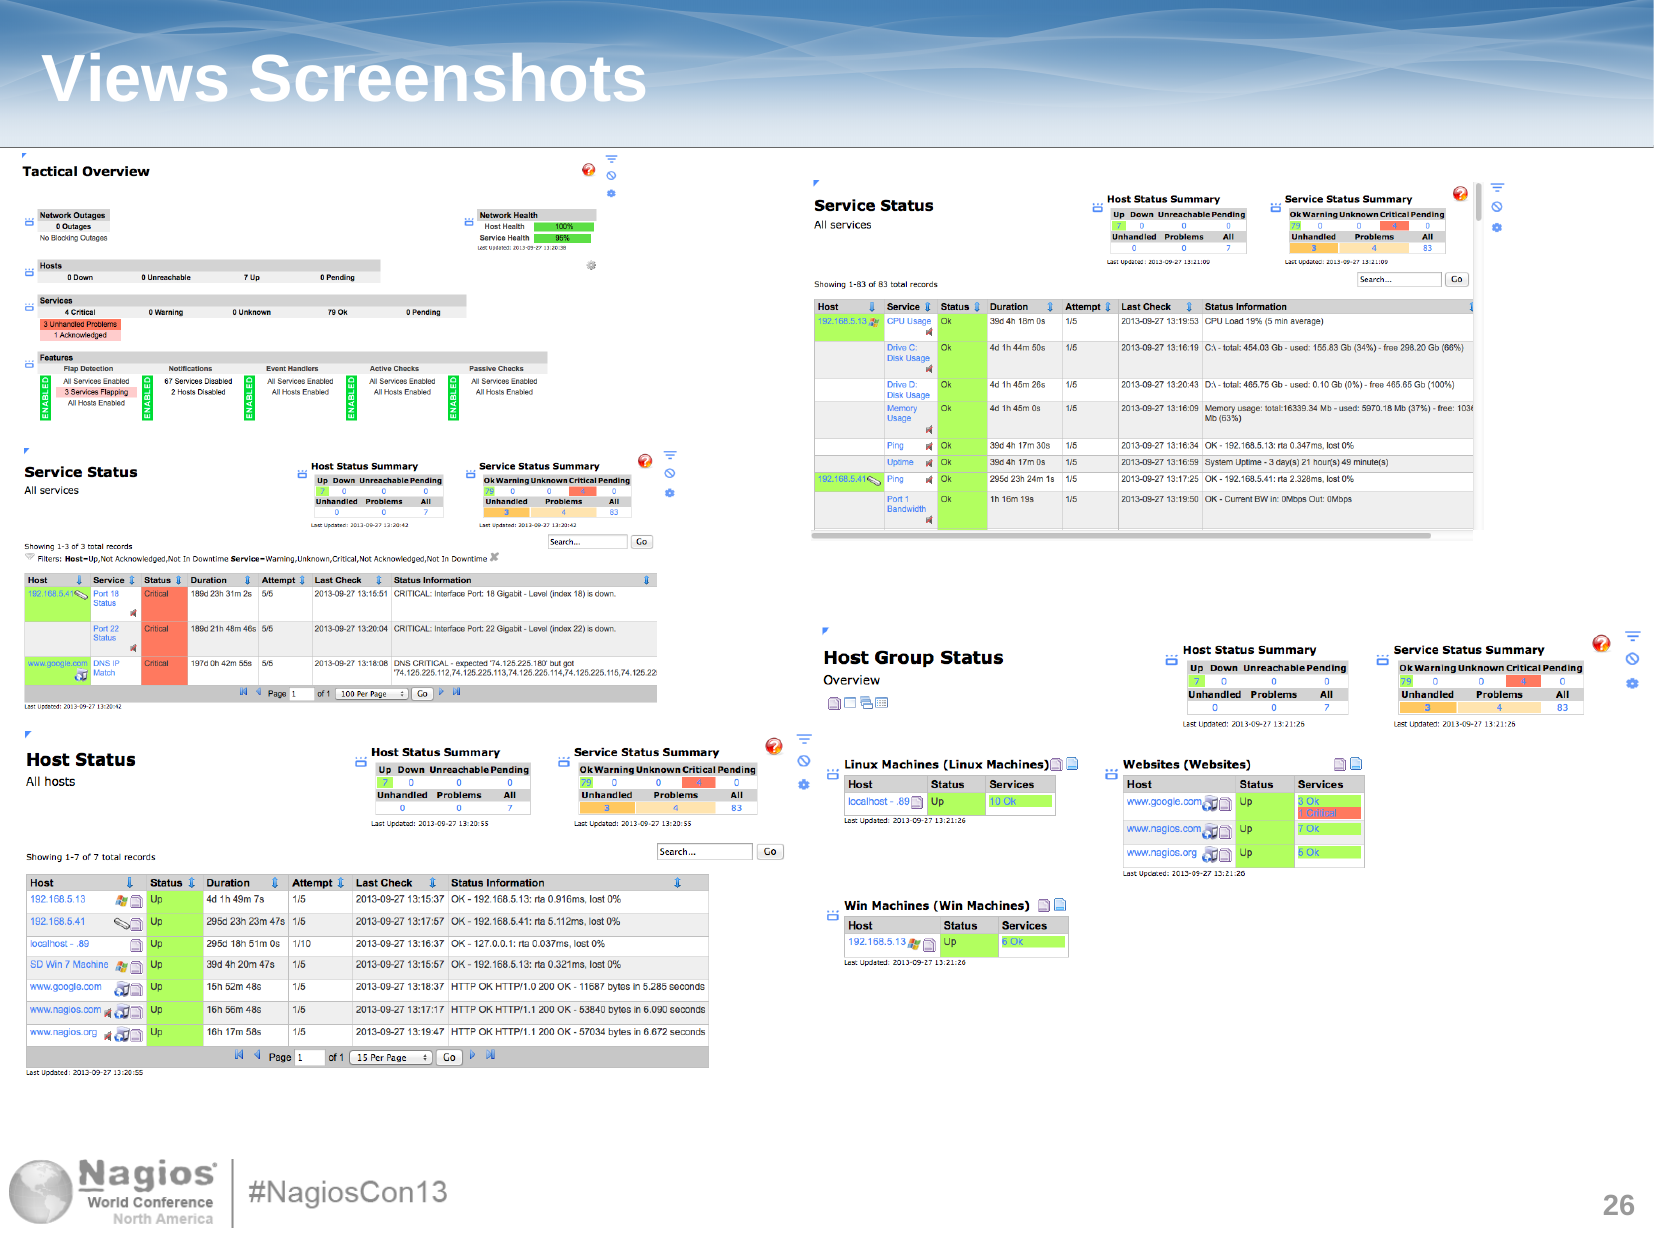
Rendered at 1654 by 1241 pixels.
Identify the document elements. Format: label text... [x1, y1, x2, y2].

picture [9, 1159, 453, 1228]
picture [0, 0, 1654, 147]
picture [19, 150, 1649, 1131]
picture [809, 175, 1511, 566]
title Views Screenshots [41, 29, 1248, 127]
